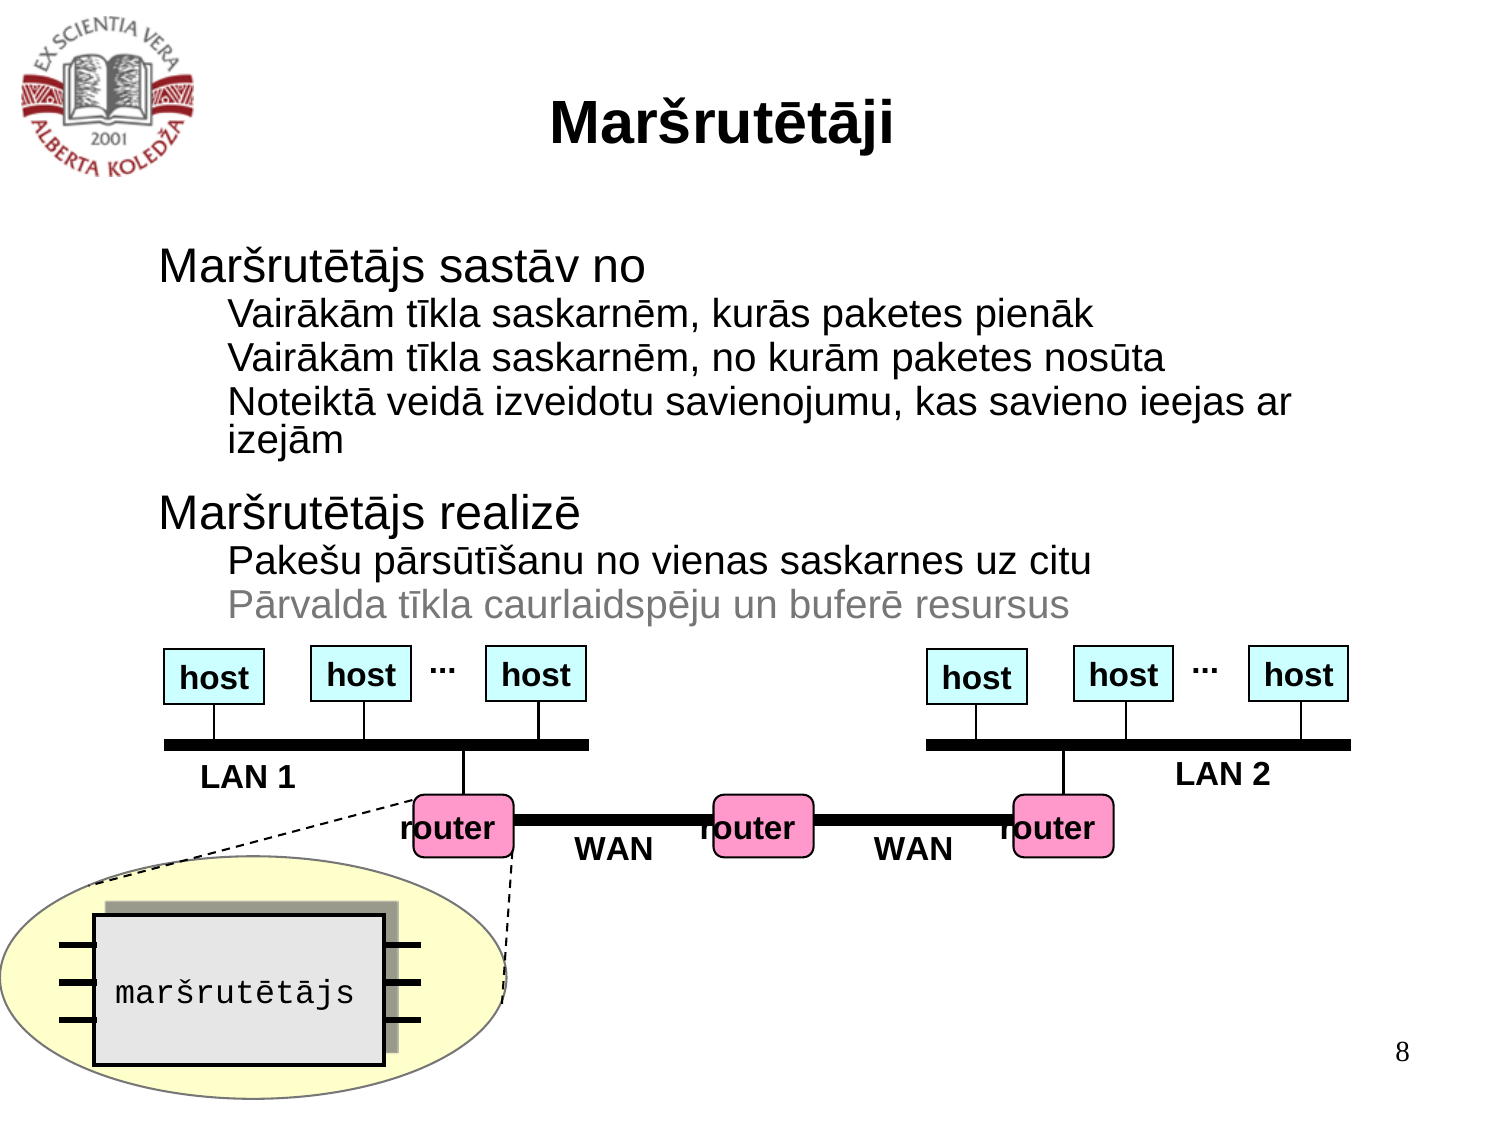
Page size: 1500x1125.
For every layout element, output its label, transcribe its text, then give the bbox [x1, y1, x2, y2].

text_box WAN [859, 819, 969, 876]
text_box router [1013, 794, 1114, 858]
text_box LAN 2 [1160, 744, 1286, 801]
text_box WAN [559, 819, 669, 876]
text_box router [713, 794, 814, 858]
text_box host [1073, 645, 1174, 702]
text_box maršrutētājs [100, 962, 371, 1018]
picture [21, 16, 194, 177]
text_box <skaitlis> [1074, 1025, 1426, 1101]
text_box host [164, 648, 265, 705]
text_box host [486, 645, 586, 702]
text_box ... [414, 632, 472, 688]
text_box host [311, 645, 411, 702]
text_box host [926, 648, 1027, 705]
text_box host [1248, 645, 1349, 702]
list Maršrutētājs sastāv no Vairākām tīkla saskarnēm, kurās paketes pienāk Vairākām tīkla saskarnēm, no kurām paketes nosūta Noteiktā veidā izveidotu savienojumu, kas savieno ieejas ar izejām Maršrutētājs realizē Pakešu pārsūtīšanu no vienas saskarnes uz citu Pārvalda tīkla caurlaidspēju un buferē resursus [75, 237, 1426, 638]
text_box [0, 856, 507, 1099]
text_box router [413, 794, 514, 858]
text_box ... [1176, 632, 1235, 688]
text_box LAN 1 [185, 746, 311, 803]
title Maršrutētāji [50, 62, 1374, 175]
